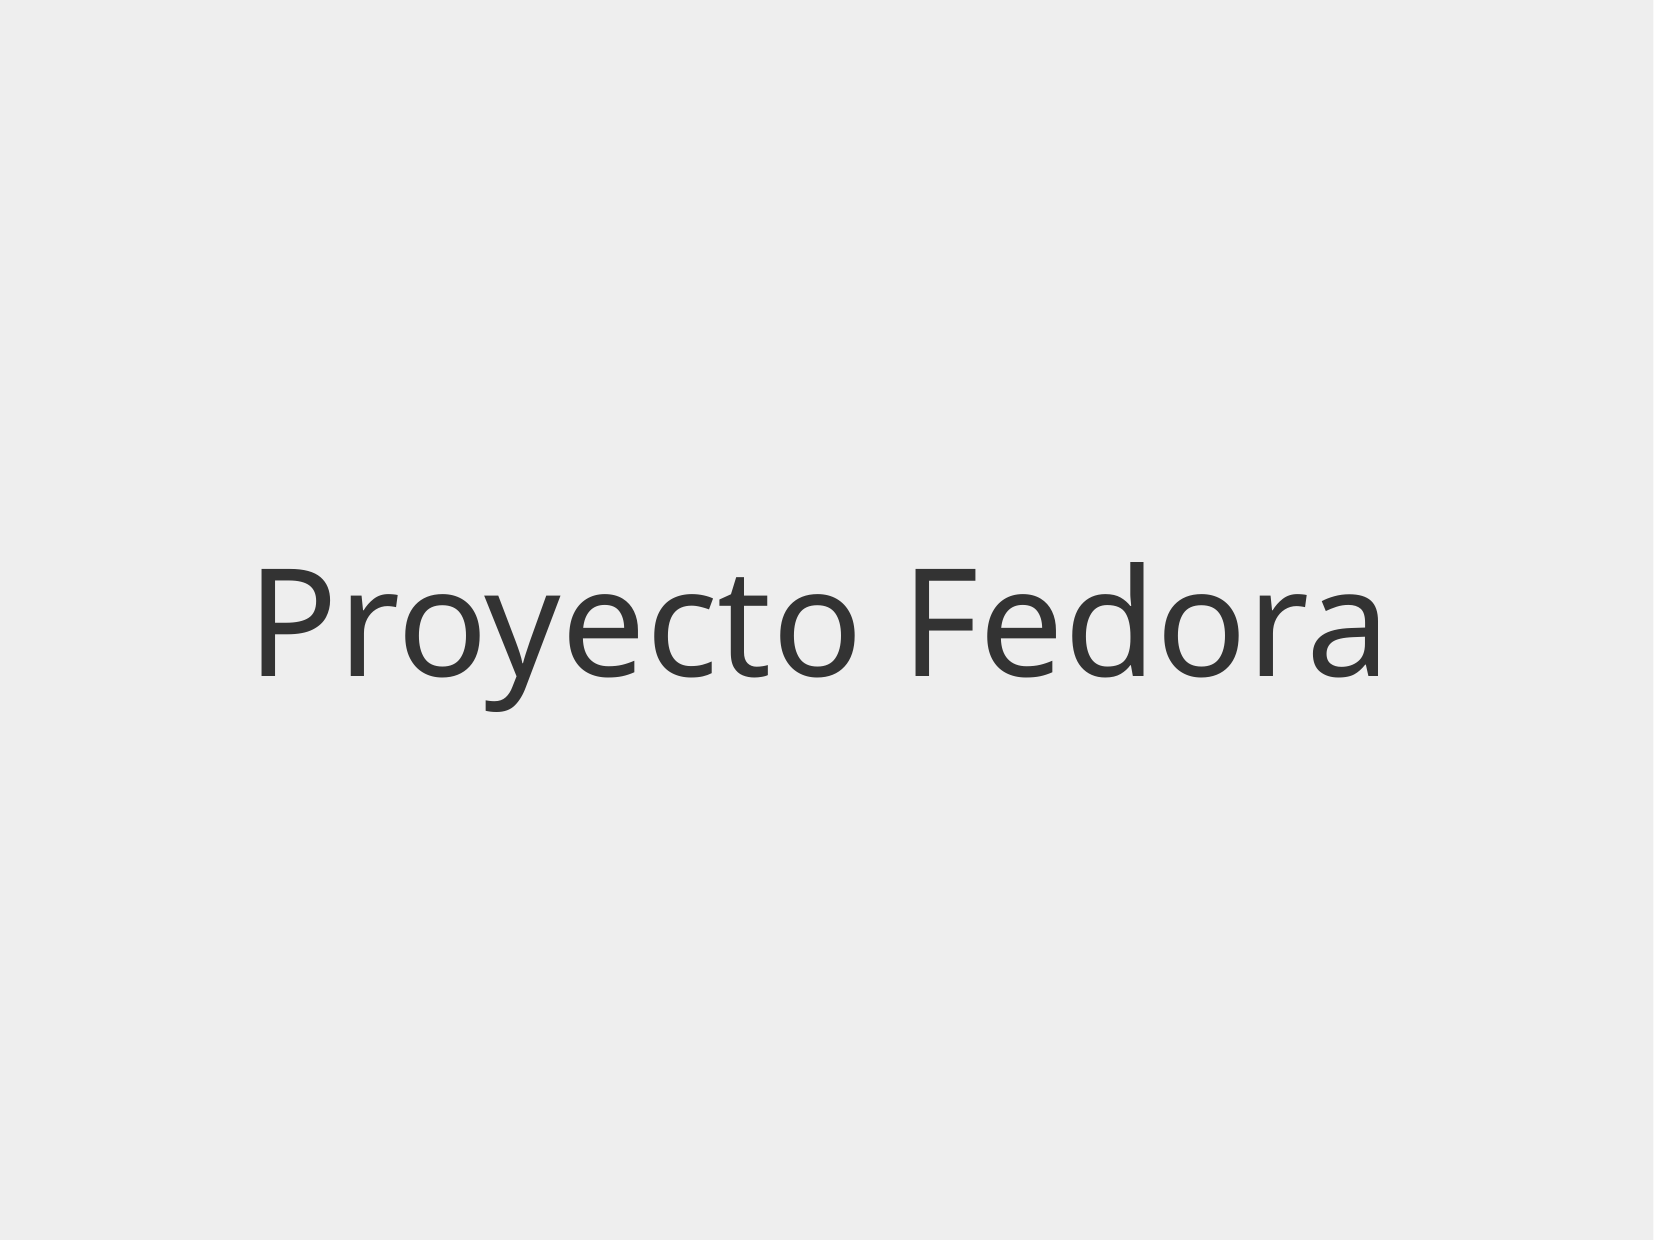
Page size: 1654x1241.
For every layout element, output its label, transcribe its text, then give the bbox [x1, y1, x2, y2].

title Proyecto Fedora [74, 524, 1564, 713]
